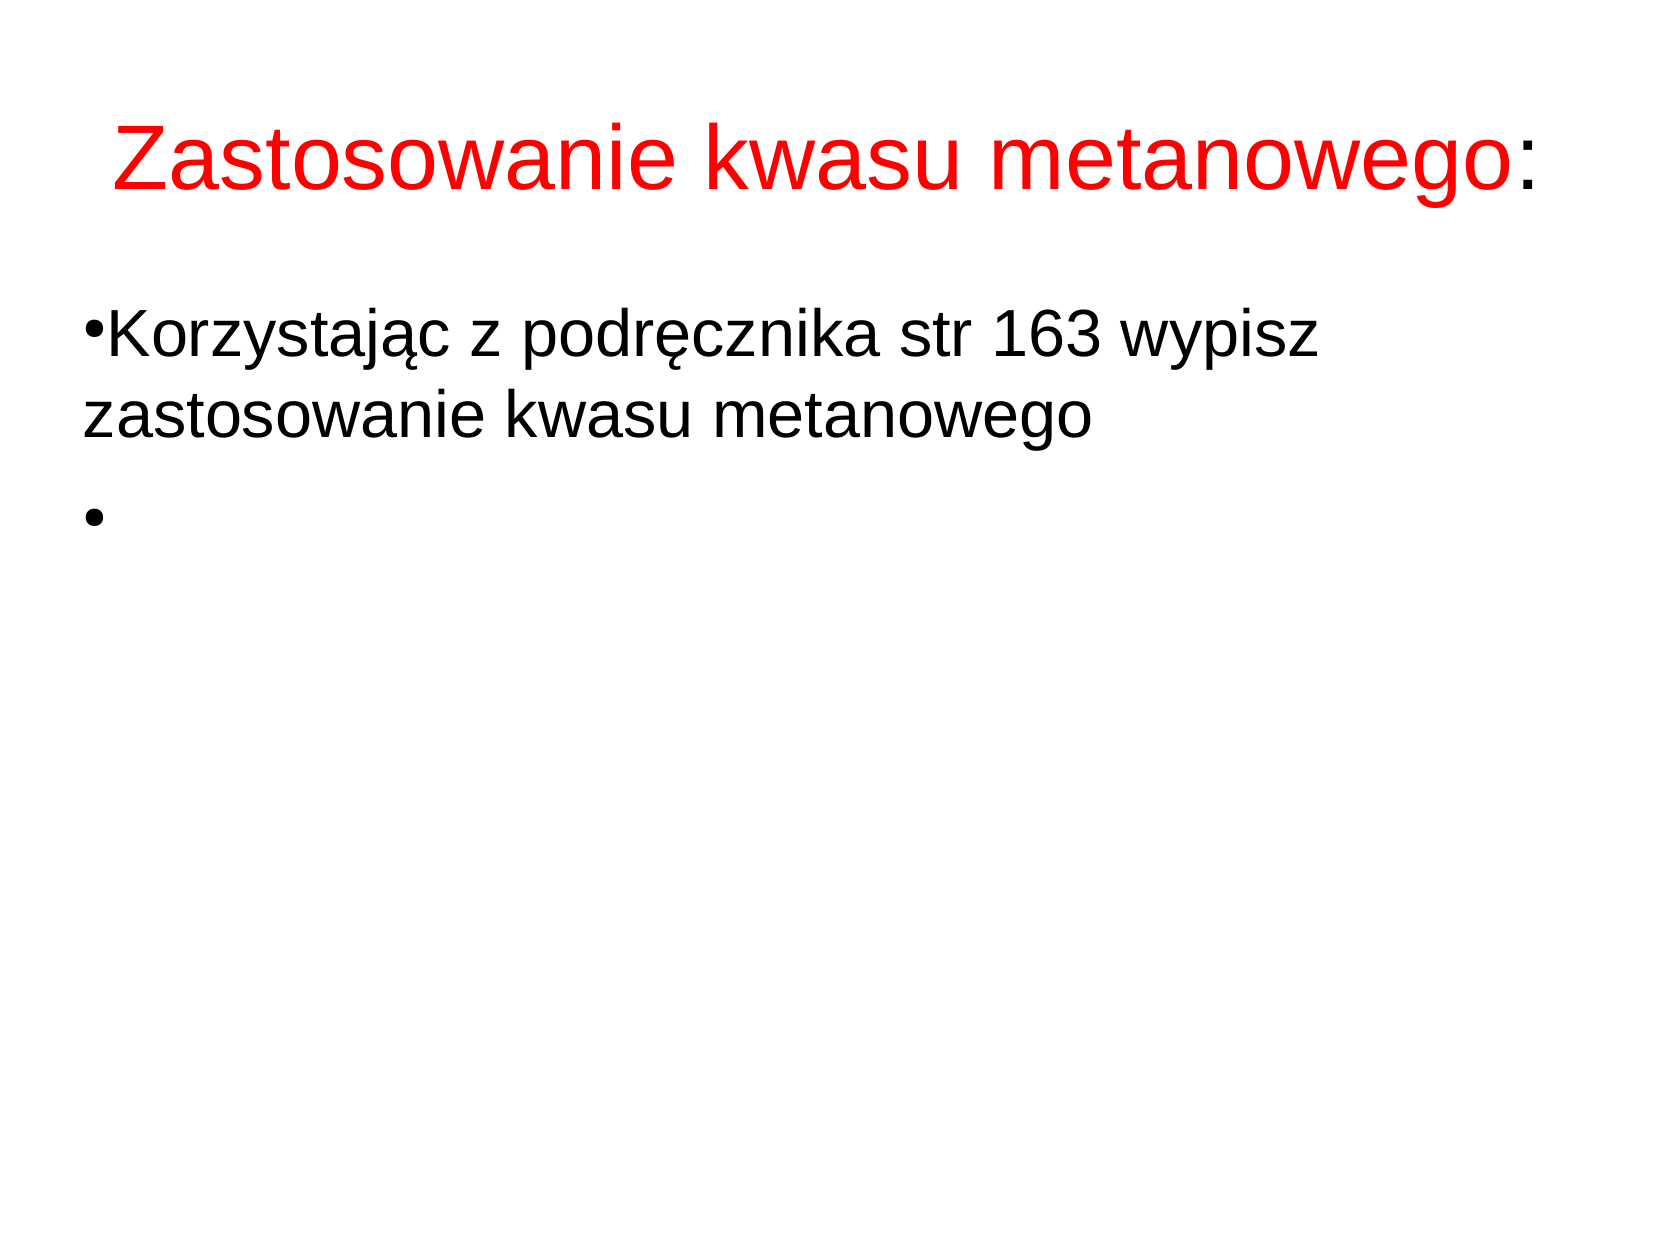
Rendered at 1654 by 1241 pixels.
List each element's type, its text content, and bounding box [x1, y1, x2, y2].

list Korzystając z podręcznika str 163 wypisz zastosowanie kwasu metanowego [82, 290, 1571, 1109]
title Zastosowanie kwasu metanowego: [82, 49, 1571, 257]
